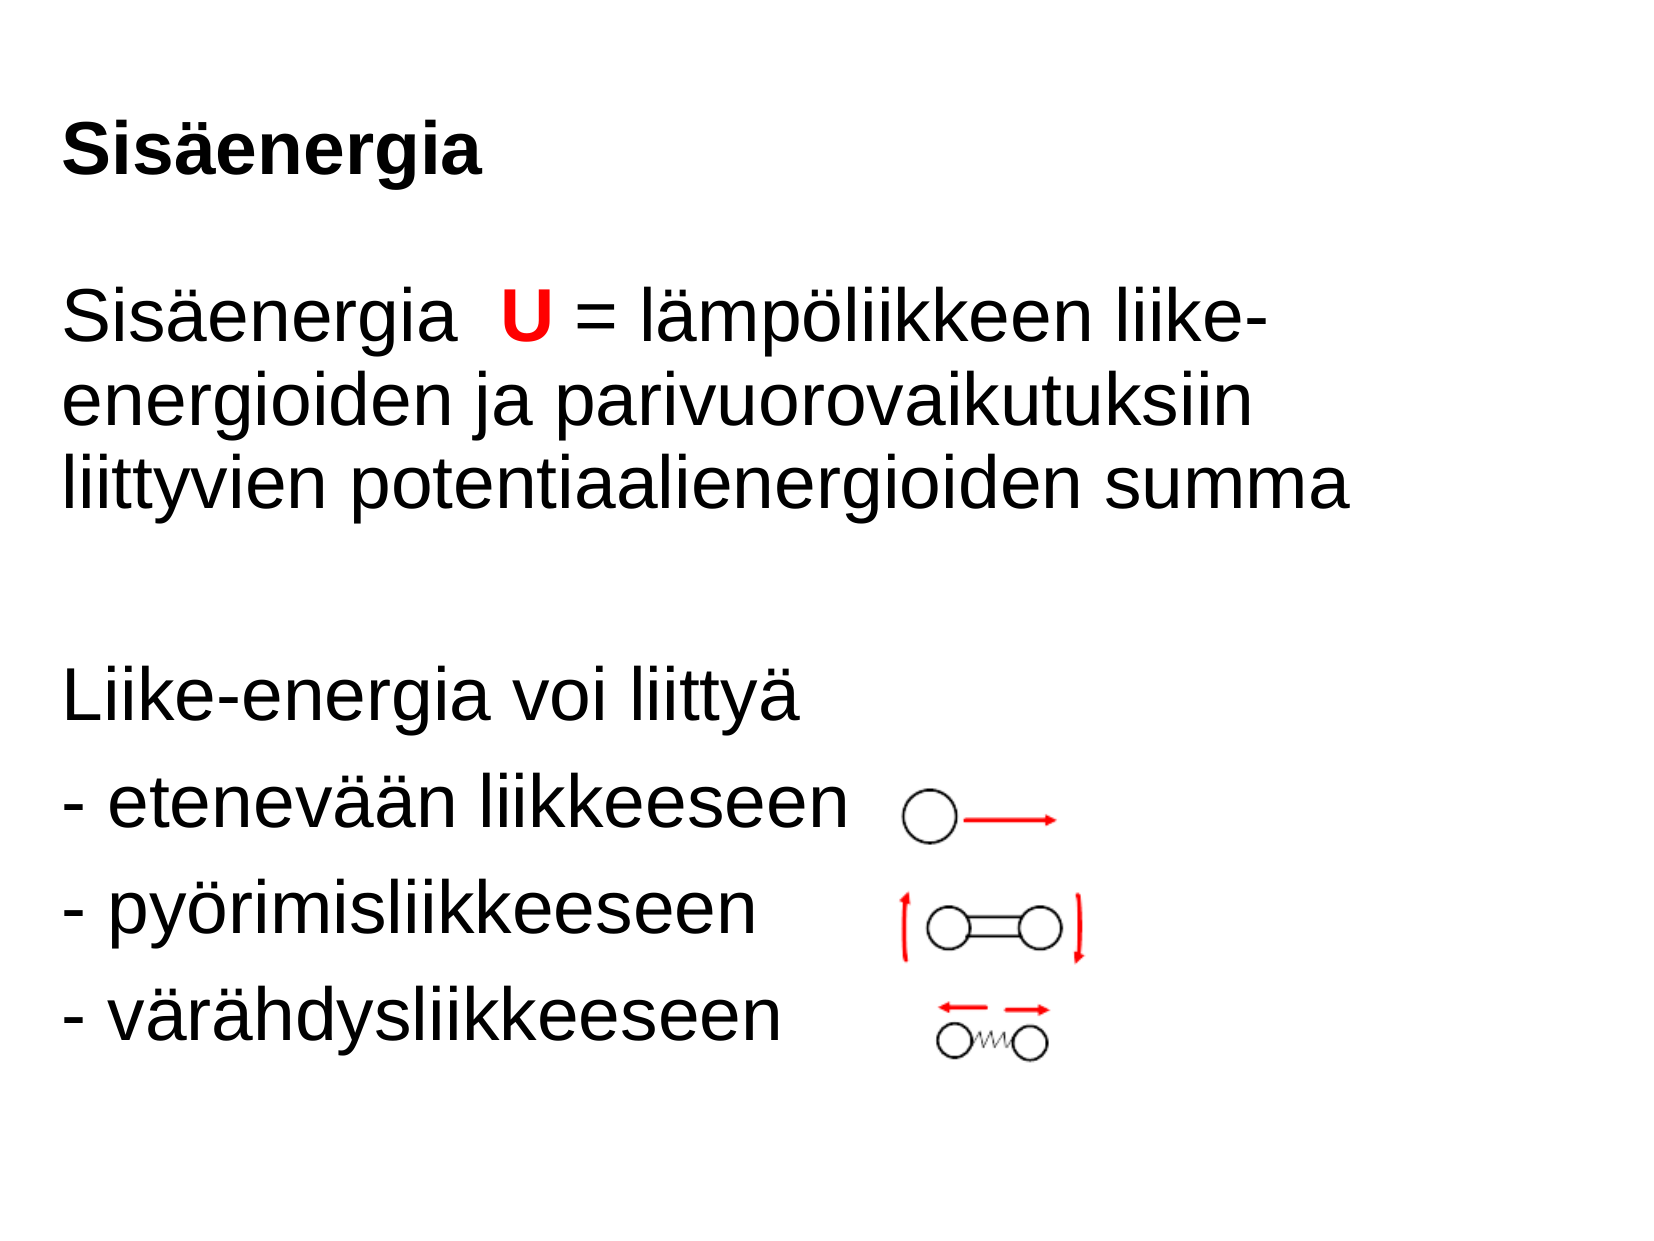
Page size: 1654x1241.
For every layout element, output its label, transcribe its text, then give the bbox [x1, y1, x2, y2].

picture [862, 725, 1124, 1111]
text_box Sisäenergia Sisäenergia U = lämpöliikkeen liike-energioiden ja parivuorovaikutuksiin liittyvien potentiaalienergioiden summa Liike-energia voi liittyä - etenevään liikkeeseen - pyörimisliikkeeseen - värähdysliikkeeseen [47, 99, 1544, 1063]
